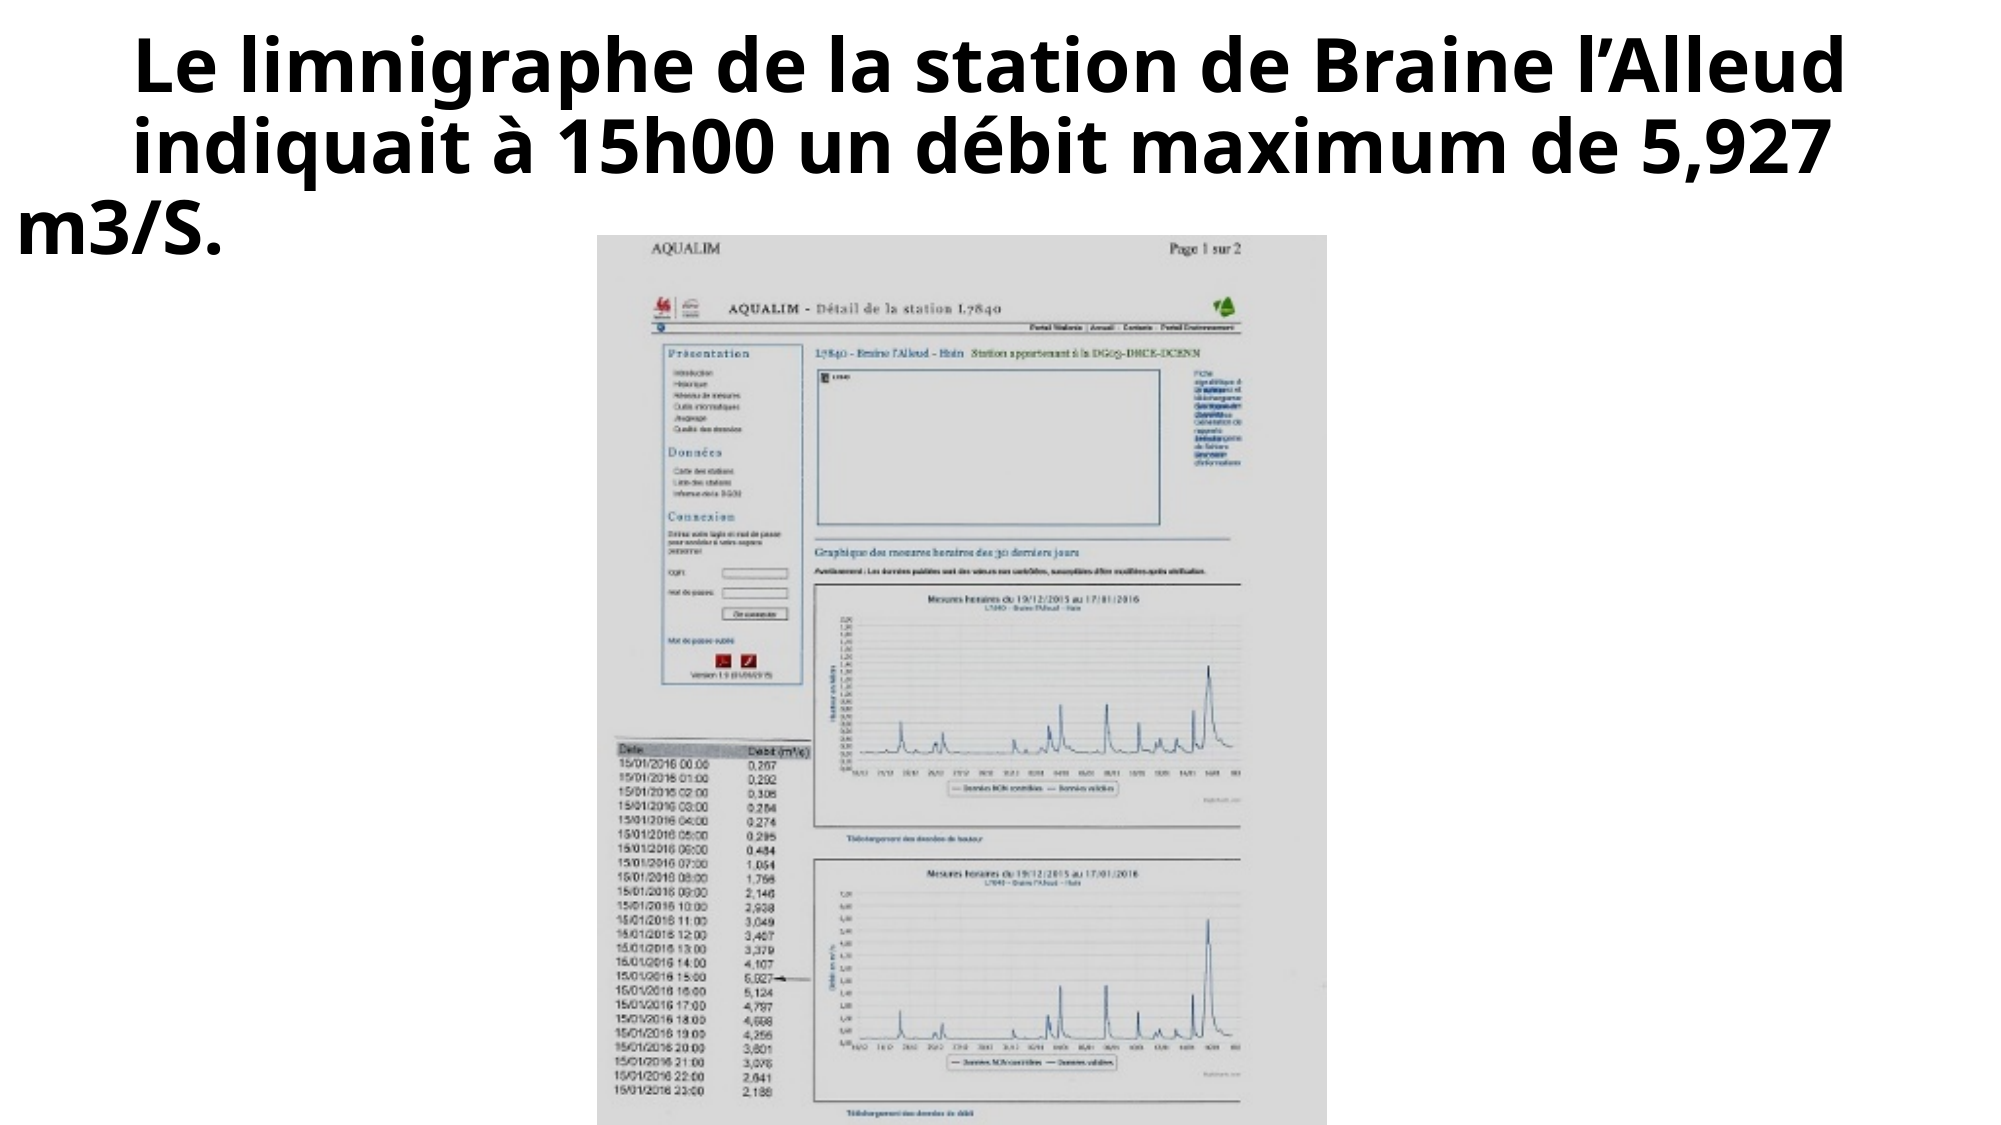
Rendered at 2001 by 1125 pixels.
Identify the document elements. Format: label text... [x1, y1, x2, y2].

picture [597, 235, 1327, 1125]
title Le limnigraphe de la station de Braine l’Alleud indiquait à 15h00 un débit maximum de 5,927 m3/S. [0, 19, 2000, 279]
